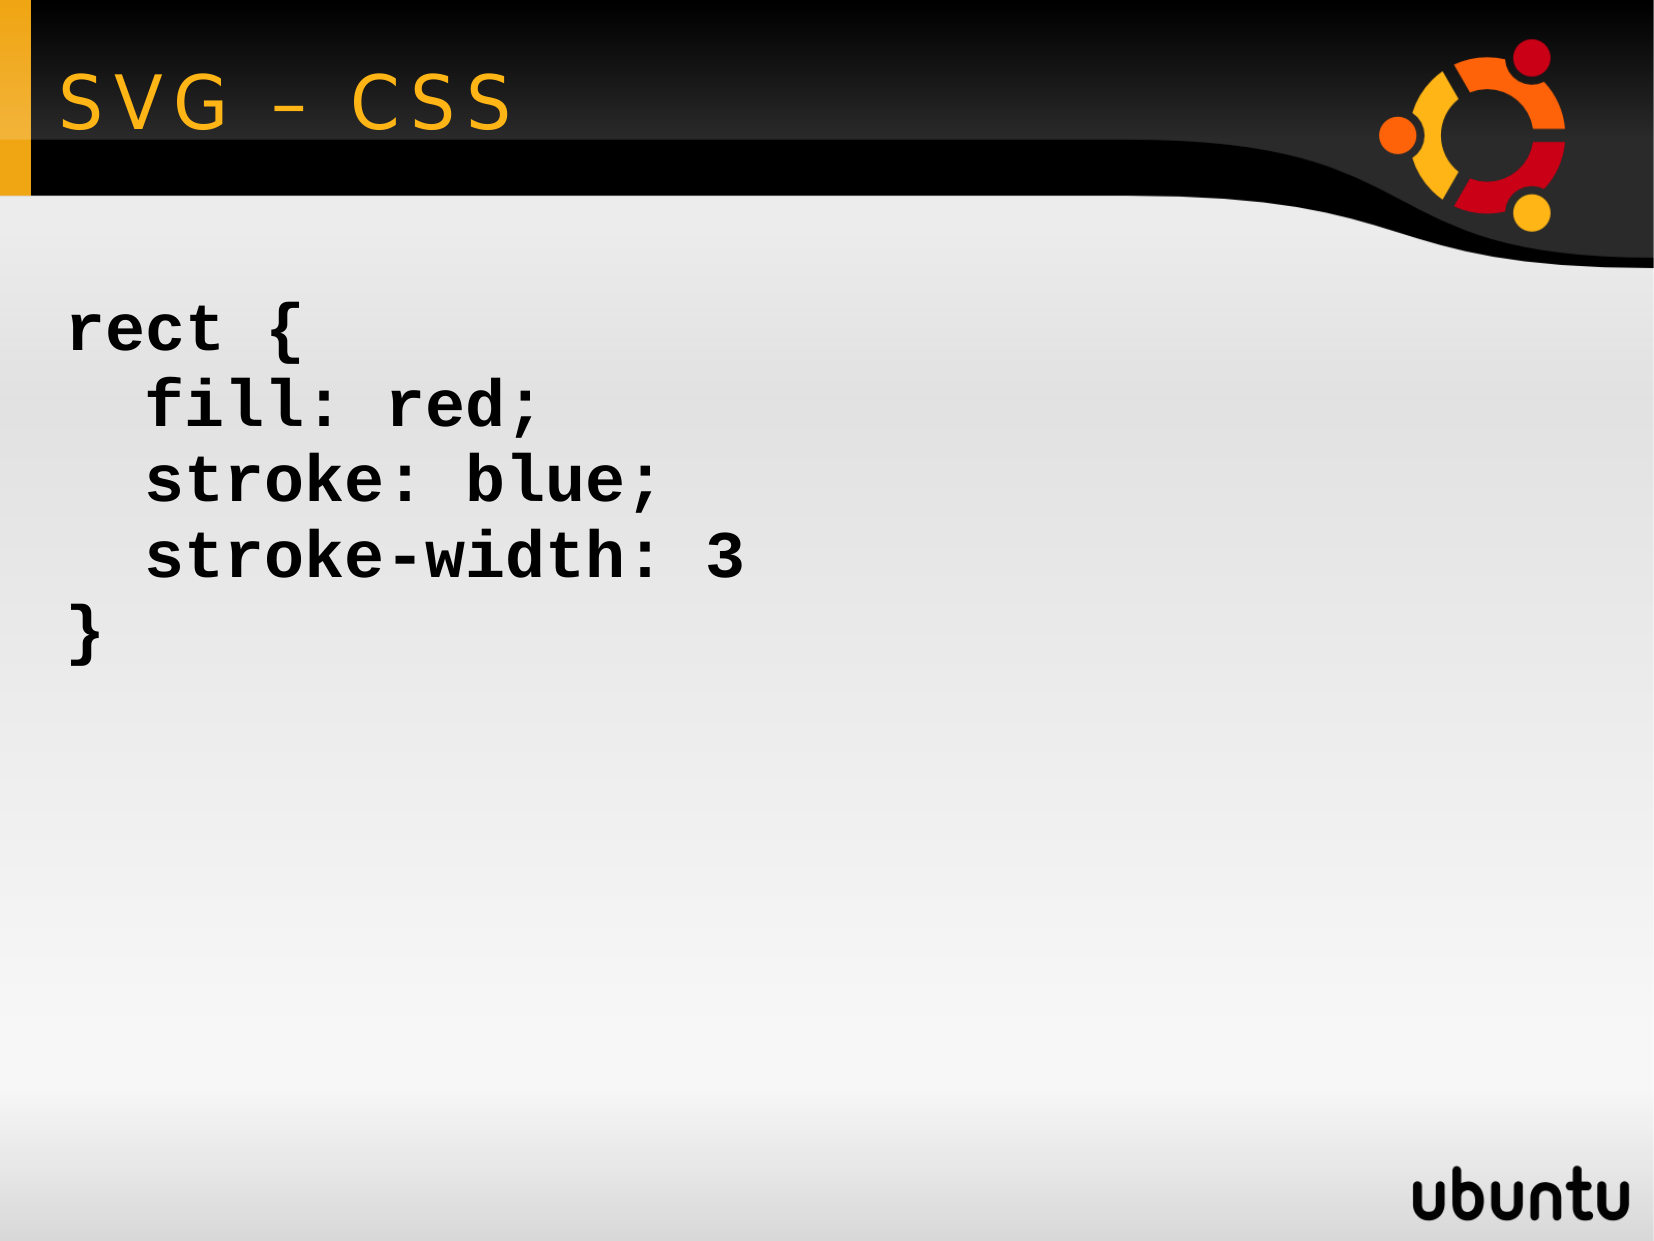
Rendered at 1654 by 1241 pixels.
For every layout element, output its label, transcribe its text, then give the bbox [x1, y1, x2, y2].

title SVG – CSS [59, 29, 1270, 178]
list rect { fill: red; stroke: blue; stroke-width: 3 } [47, 295, 1536, 1114]
picture [0, 0, 1654, 1241]
